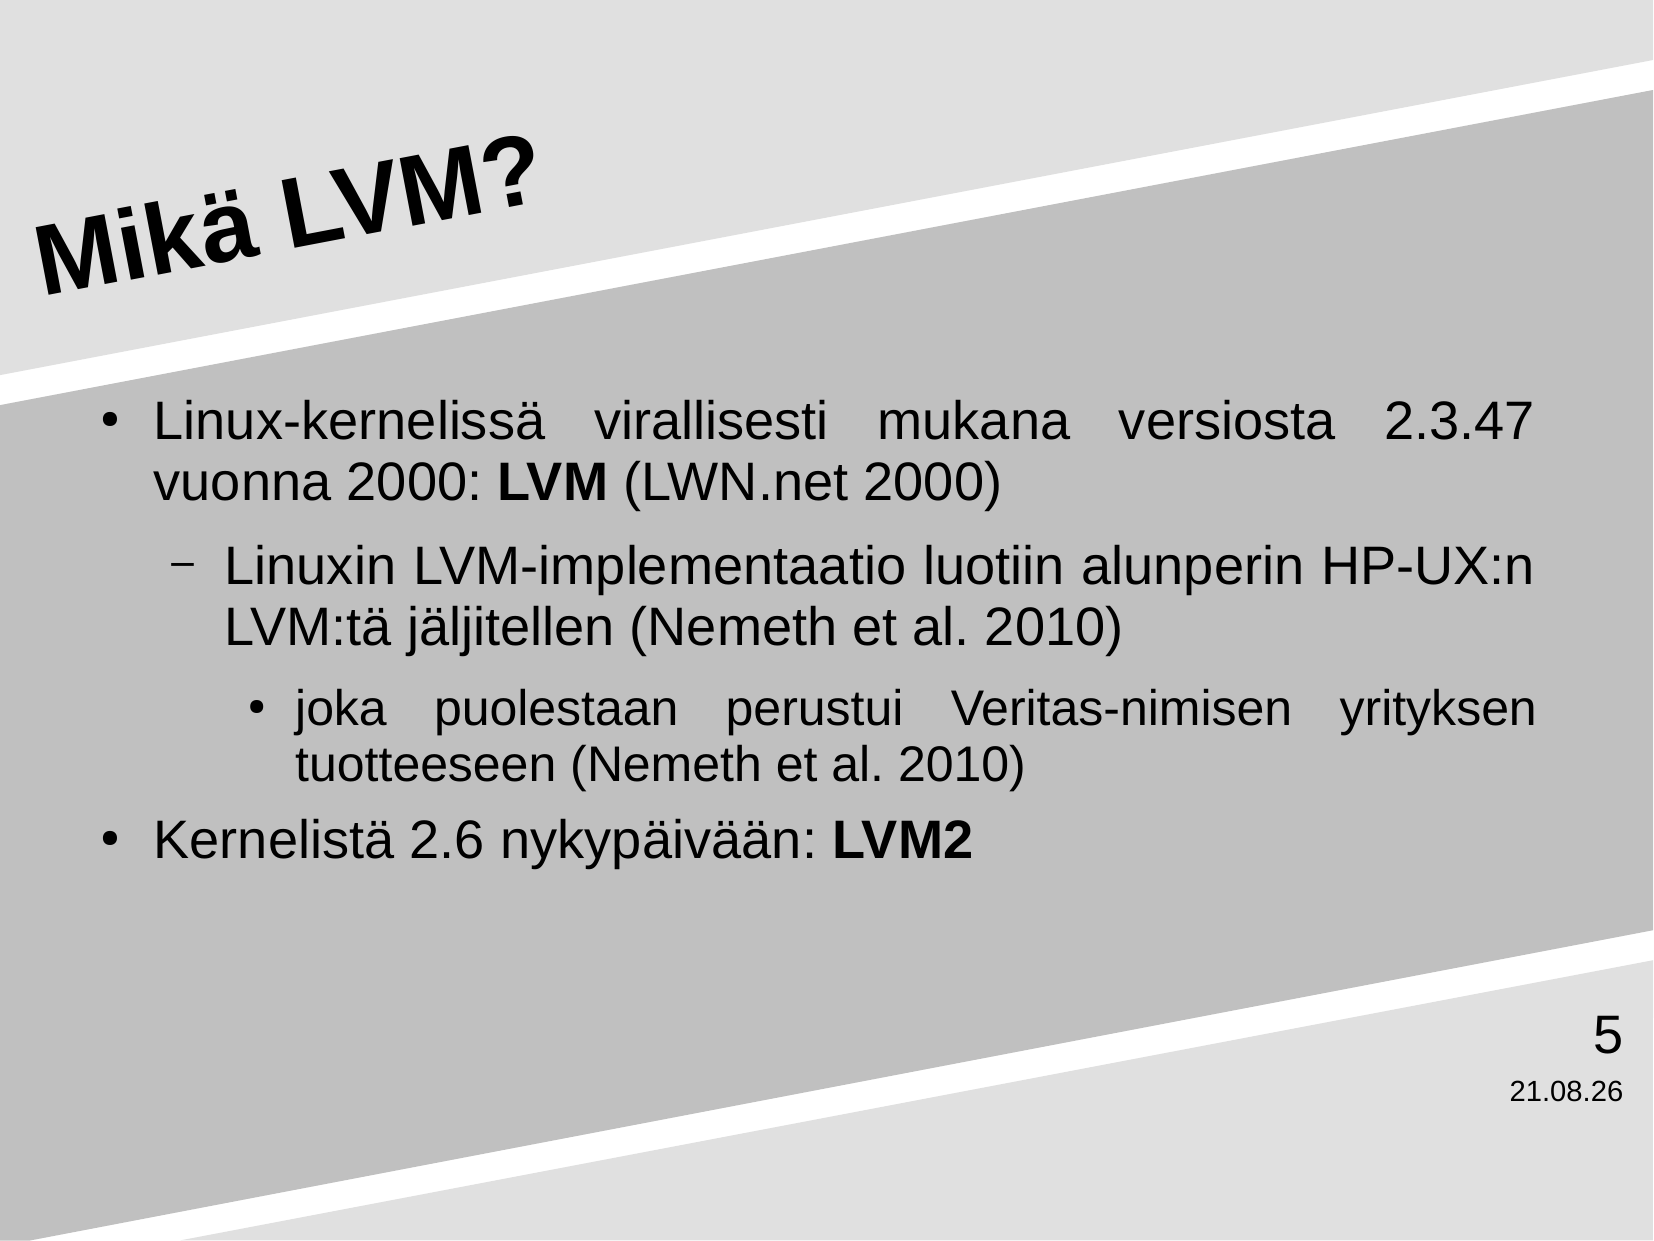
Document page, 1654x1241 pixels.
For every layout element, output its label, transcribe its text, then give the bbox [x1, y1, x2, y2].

title Mikä LVM? [17, 0, 1518, 365]
list Linux-kernelissä virallisesti mukana versiosta 2.3.47 vuonna 2000: LVM (LWN.net 2000) Linuxin LVM-implementaatio luotiin alunperin HP-UX:n LVM:tä jäljitellen (Nemeth et al. 2010) joka puolestaan perustui Veritas-nimisen yrityksen tuotteeseen (Nemeth et al. 2010) Kernelistä 2.6 nykypäivään: LVM2 [82, 390, 1538, 1036]
